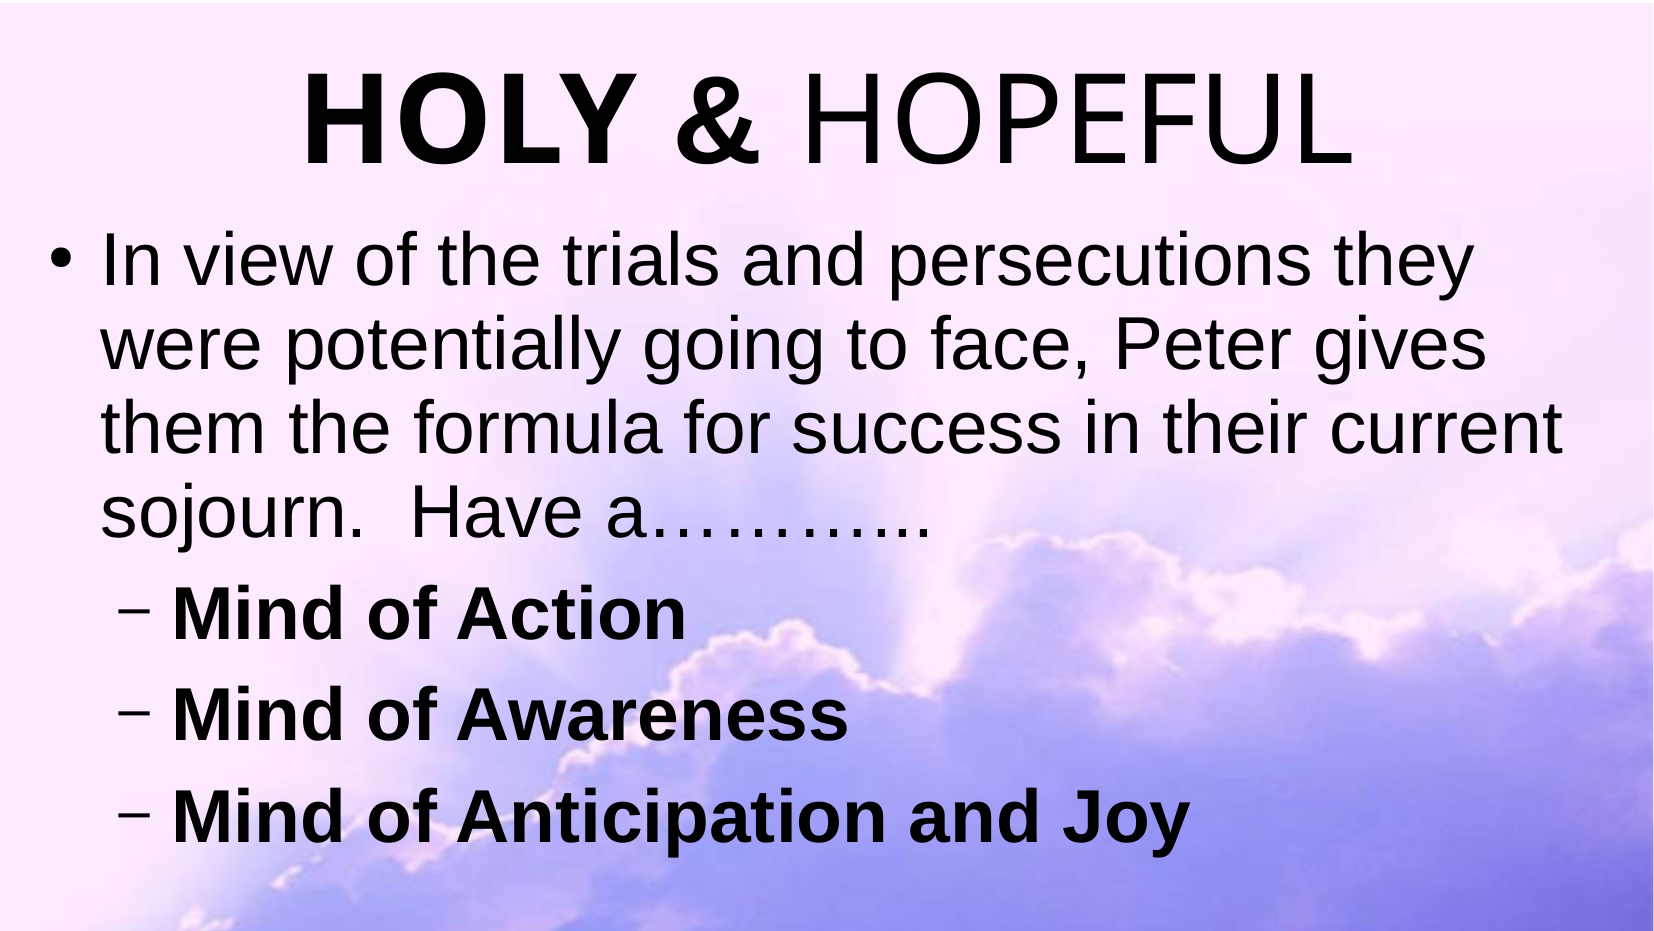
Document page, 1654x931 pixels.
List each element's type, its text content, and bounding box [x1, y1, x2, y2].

title HOLY & HOPEFUL [82, 28, 1571, 201]
picture [0, 3, 1654, 931]
list In view of the trials and persecutions they were potentially going to face, Peter gives them the formula for success in their current sojourn. Have a………... Mind of Action Mind of Awareness Mind of Anticipation and Joy [30, 217, 1621, 916]
